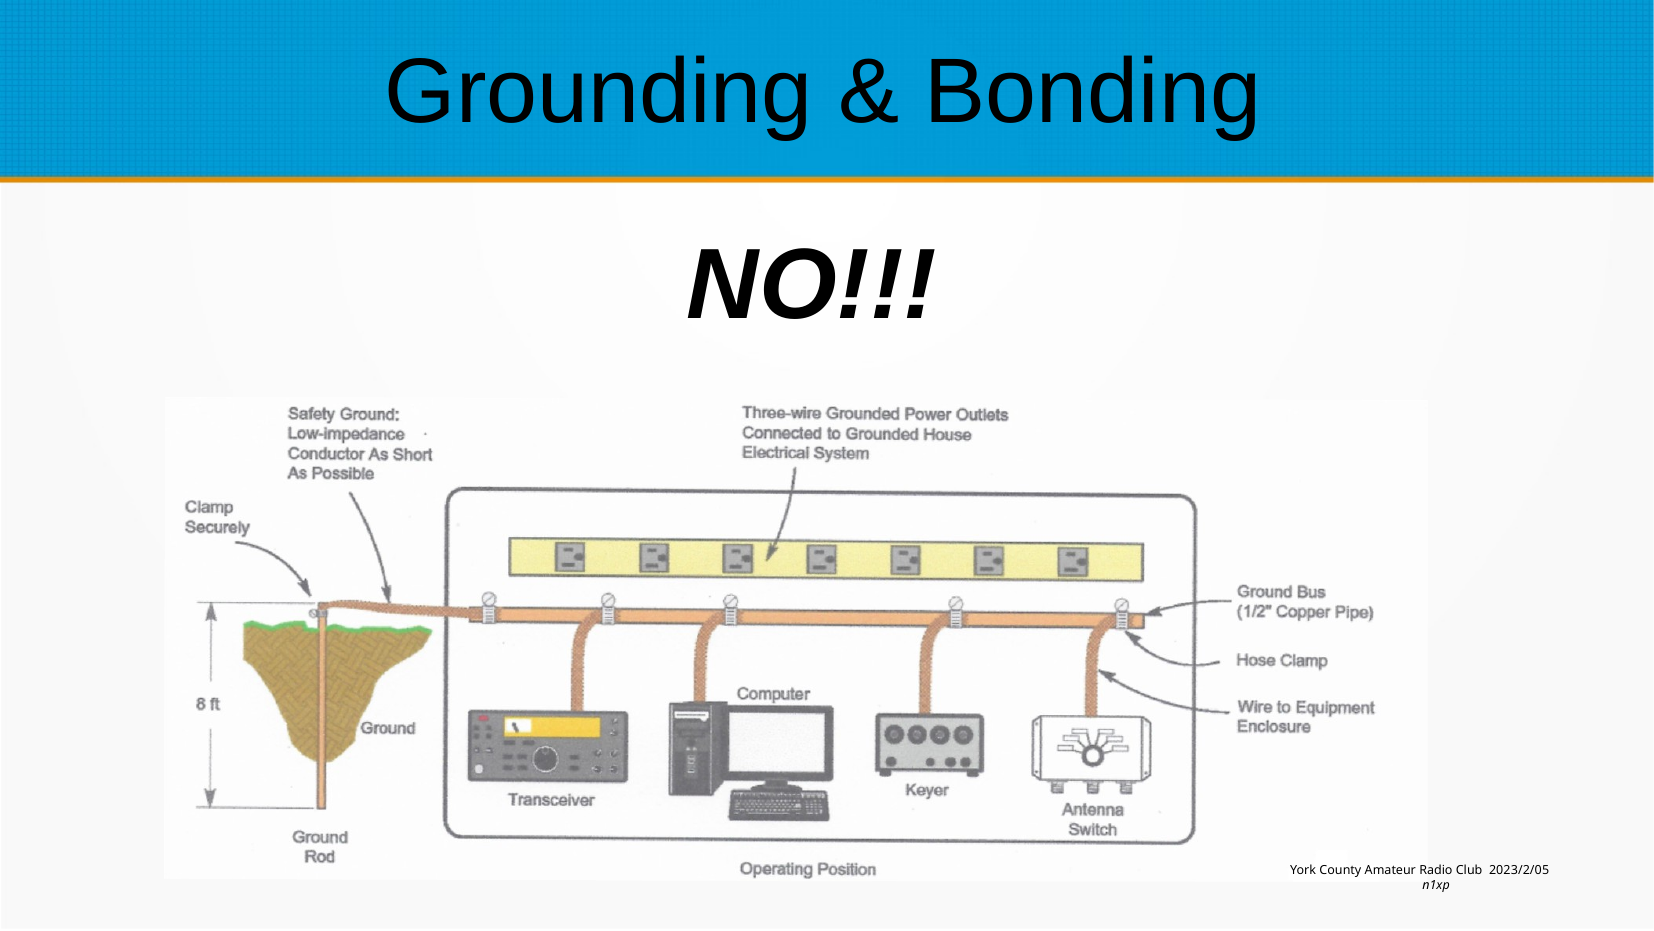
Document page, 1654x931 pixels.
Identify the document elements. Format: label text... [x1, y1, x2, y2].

text_box NO!!! [333, 221, 1290, 348]
picture [0, 175, 1654, 931]
text_box York County Amateur Radio Club 2023/2/05 n1xp [1284, 856, 1588, 897]
text_box Grounding & Bonding [201, 31, 1446, 150]
